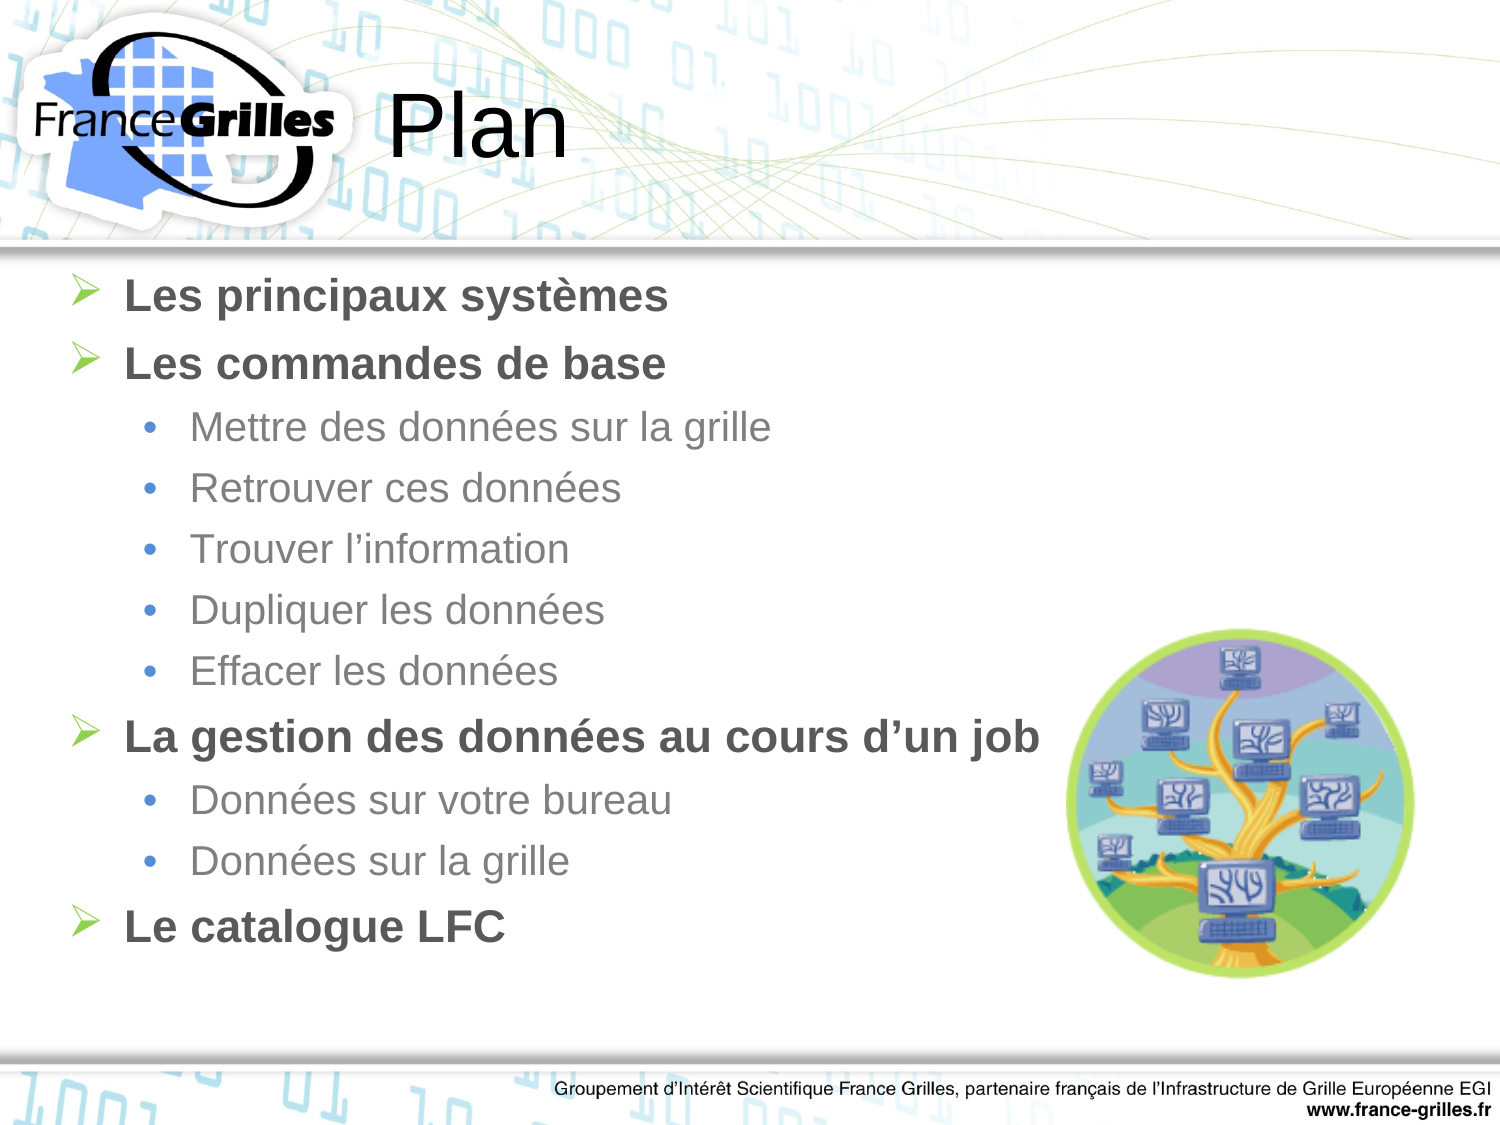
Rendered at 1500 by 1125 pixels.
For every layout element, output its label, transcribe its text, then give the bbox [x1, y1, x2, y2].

title Plan [372, 0, 1459, 251]
list Les principaux systèmes Les commandes de base Mettre des données sur la grille Retrouver ces données Trouver l’information Dupliquer les données Effacer les données La gestion des données au cours d’un job Données sur votre bureau Données sur la grille Le catalogue LFC [53, 262, 1459, 1039]
picture [0, 0, 1500, 1125]
